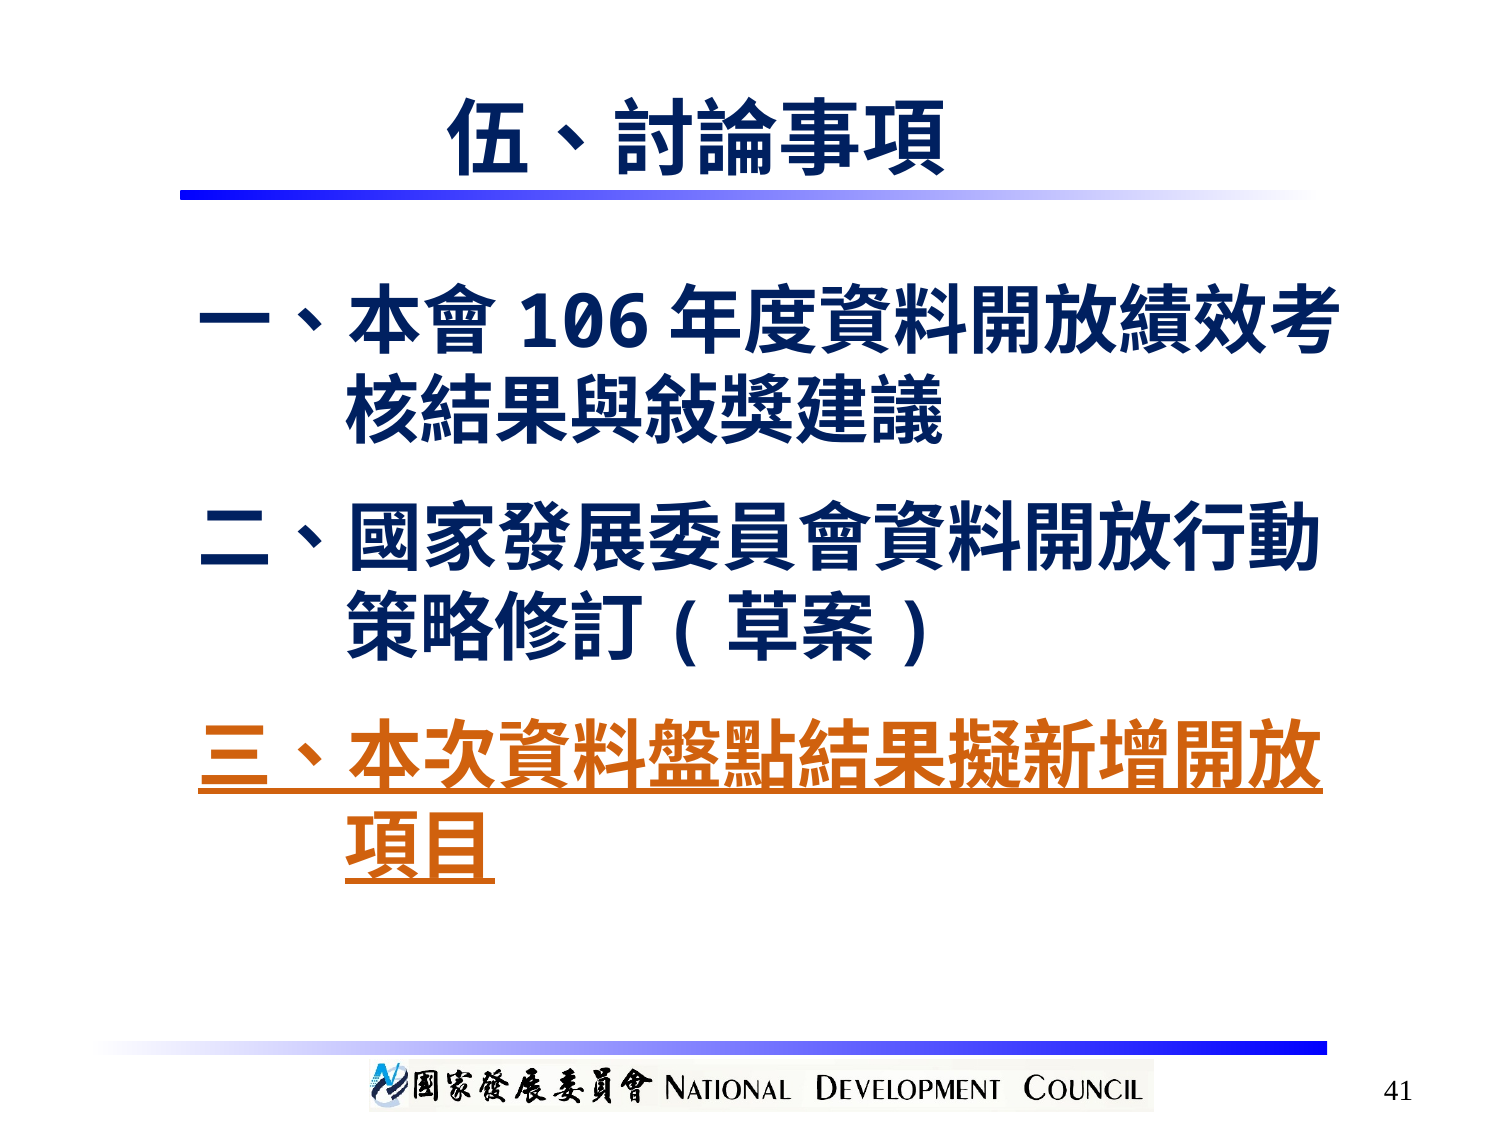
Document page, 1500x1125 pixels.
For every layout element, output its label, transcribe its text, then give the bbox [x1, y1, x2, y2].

text_box 伍、討論事項 [431, 78, 1235, 197]
text_box 一、本會106年度資料開放績效考核結果與敍獎建議 二、國家發展委員會資料開放行動策略修訂(草案) 三、本次資料盤點結果擬新增開放項目 [183, 265, 1400, 1125]
text_box 41 [1400, 1063, 1485, 1100]
text_box [53, 645, 257, 894]
